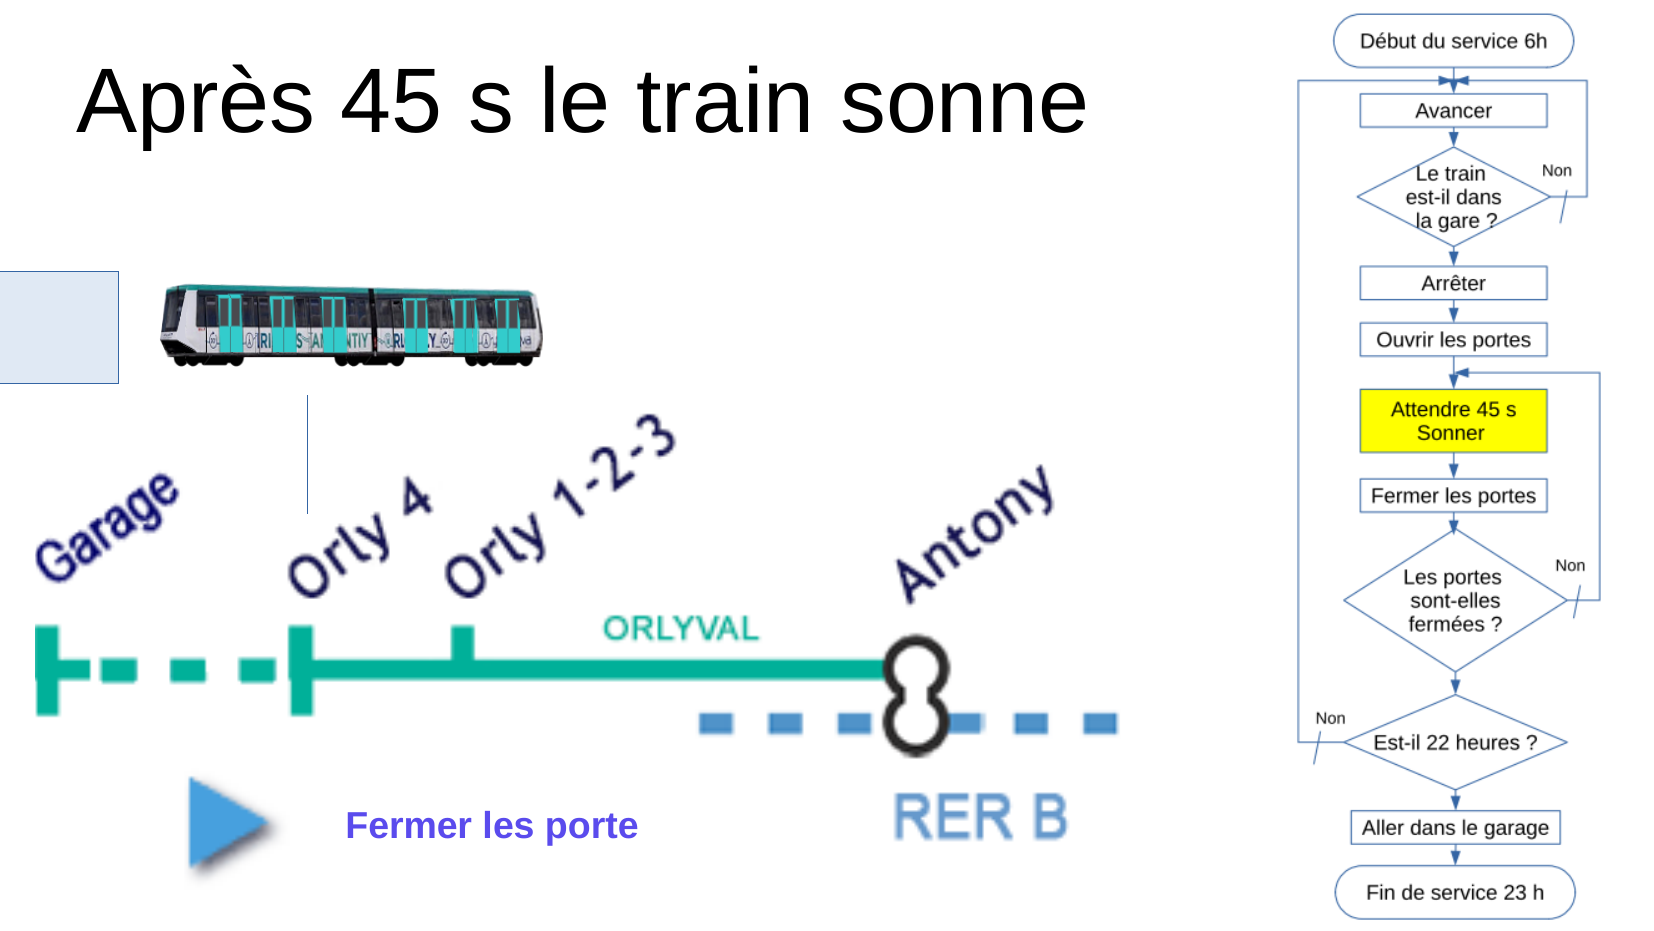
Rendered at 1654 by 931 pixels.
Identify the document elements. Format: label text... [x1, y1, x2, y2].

picture [159, 283, 543, 367]
text_box Fermer les porte [330, 797, 709, 855]
picture [35, 383, 1123, 893]
title Après 45 s le train sonne [35, 0, 1158, 203]
text_box [0, 271, 119, 384]
picture [1281, 5, 1617, 931]
